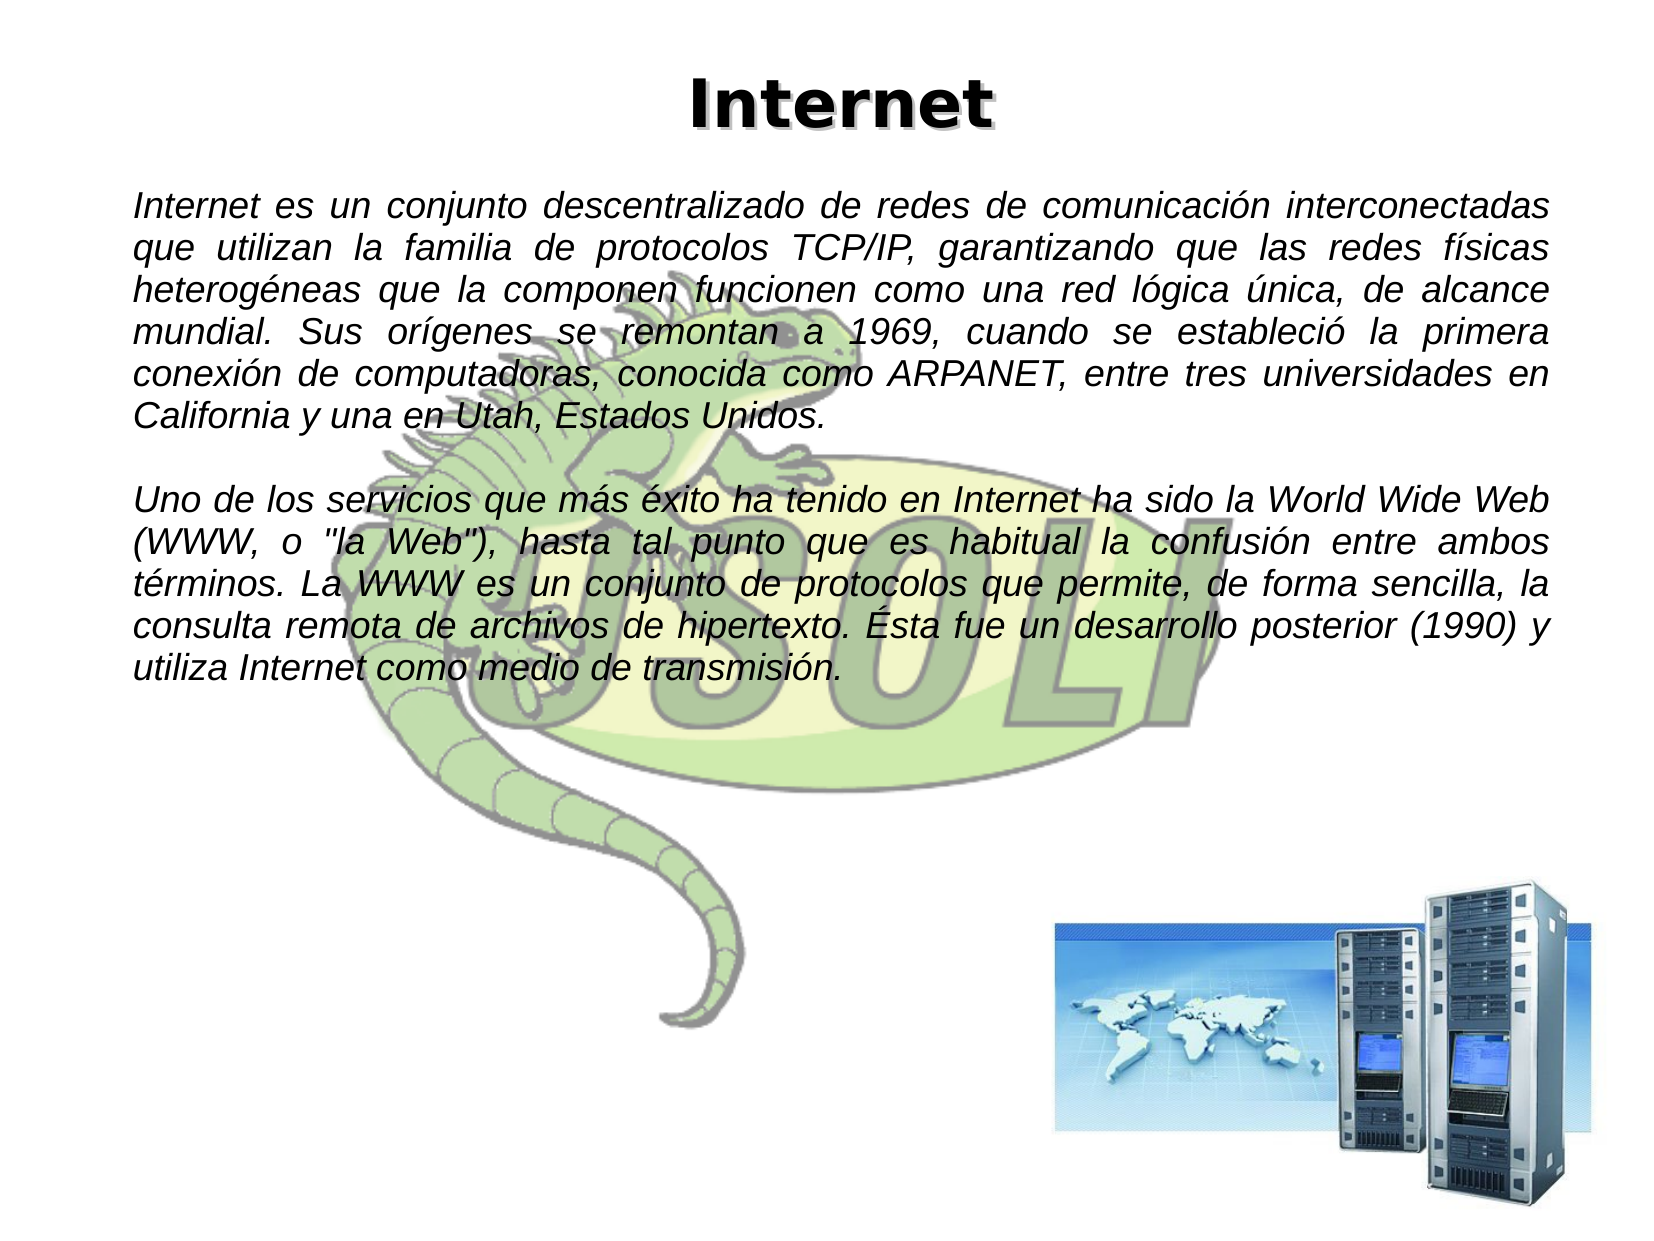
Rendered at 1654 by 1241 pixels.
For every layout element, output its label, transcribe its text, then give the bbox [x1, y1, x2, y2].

picture [436, 697, 1619, 1211]
text_box Internet Internet es un conjunto descentralizado de redes de comunicación interconectadas que utilizan la familia de protocolos TCP/IP, garantizando que las redes físicas heterogéneas que la componen funcionen como una red lógica única, de alcance mundial. Sus orígenes se remontan a 1969, cuando se estableció la primera conexión de computadoras, conocida como ARPANET, entre tres universidades en California y una en Utah, Estados Unidos. Uno de los servicios que más éxito ha tenido en Internet ha sido la World Wide Web (WWW, o "la Web"), hasta tal punto que es habitual la confusión entre ambos términos. La WWW es un conjunto de protocolos que permite, de forma sencilla, la consulta remota de archivos de hipertexto. Ésta fue un desarrollo posterior (1990) y utiliza Internet como medio de transmisión. [118, 57, 1565, 697]
